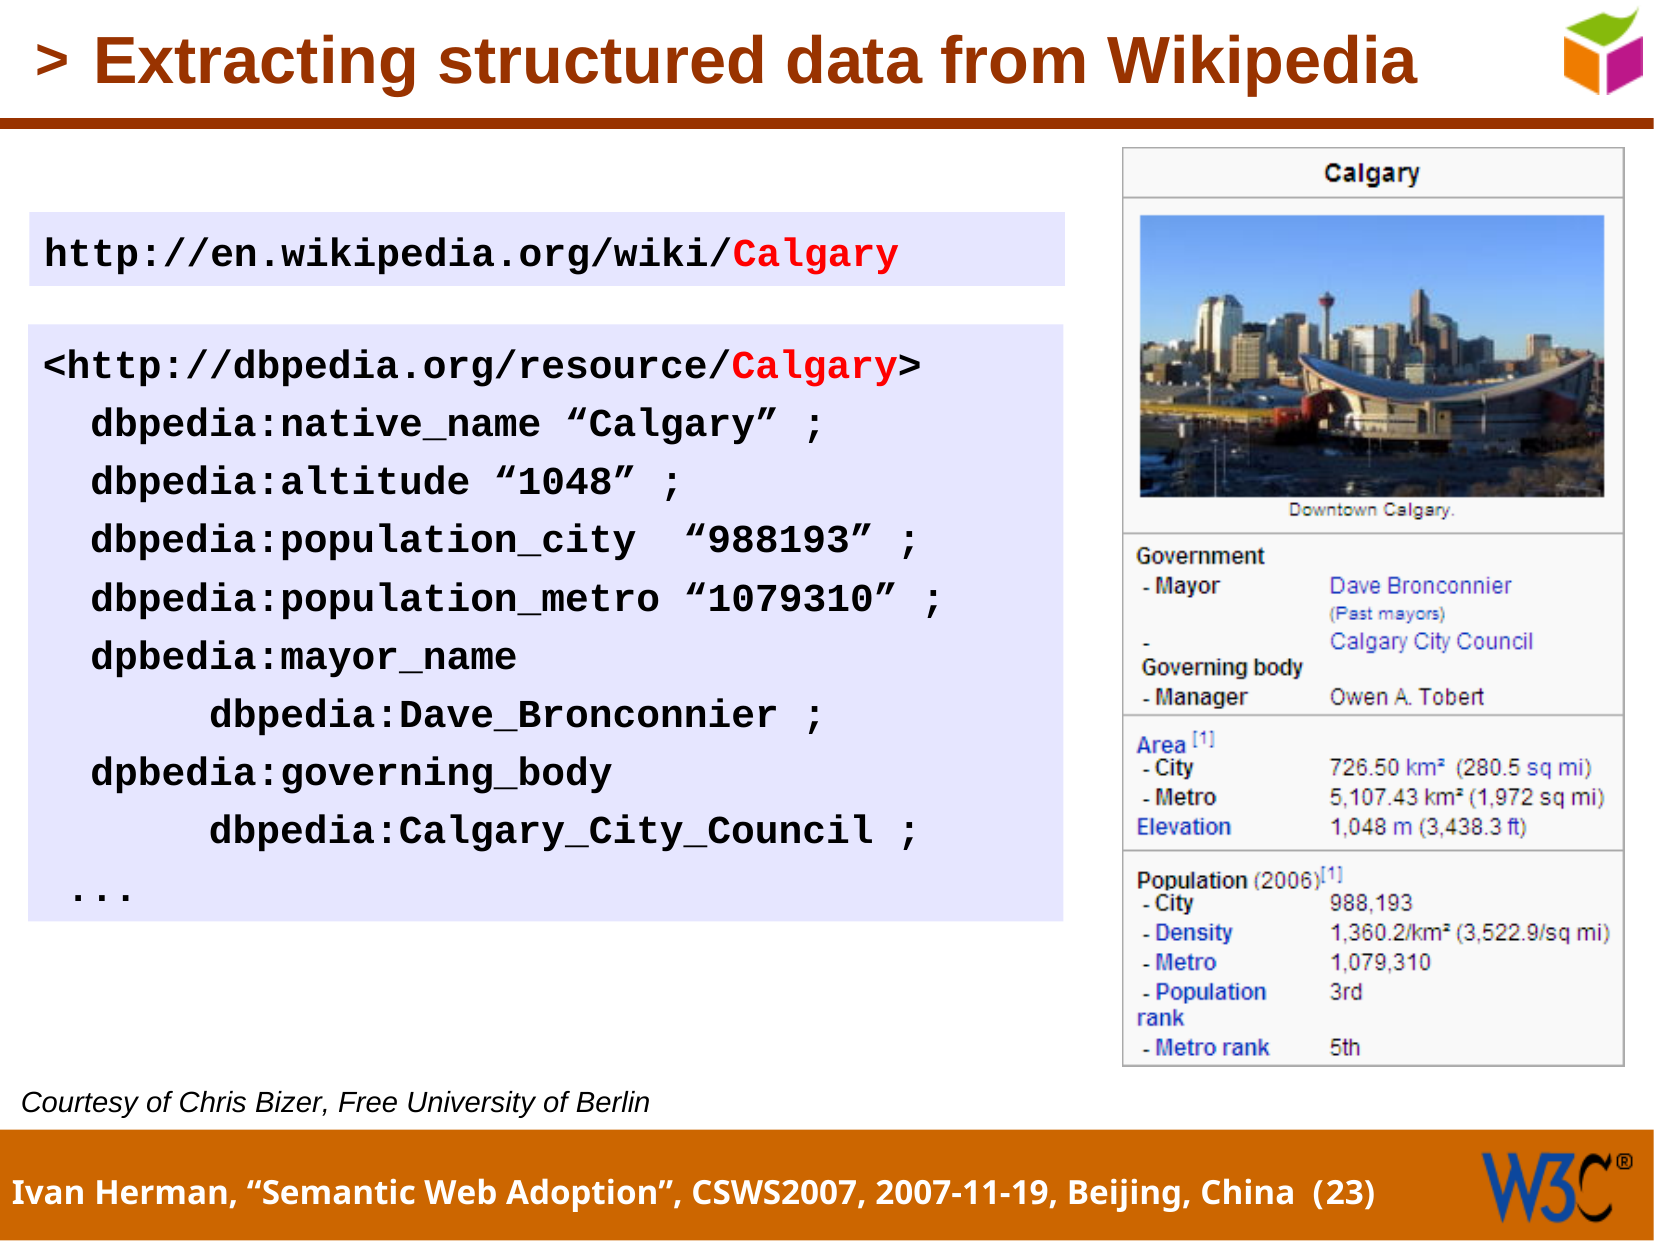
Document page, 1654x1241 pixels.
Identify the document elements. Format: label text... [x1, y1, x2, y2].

picture [1477, 1149, 1639, 1228]
picture [1122, 147, 1625, 1067]
picture [1564, 5, 1643, 95]
title Extracting structured data from Wikipedia [93, 0, 1493, 119]
text_box http://en.wikipedia.org/wiki/Calgary [29, 212, 1065, 286]
text_box <http://dbpedia.org/resource/Calgary> dbpedia:native_name “Calgary” ; dbpedia:altitude “1048” ; dbpedia:population_city “988193” ; dbpedia:population_metro “1079310” ; dpbedia:mayor_name dbpedia:Dave_Bronconnier ; dpbedia:governing_body dbpedia:Calgary_City_Council ; ... [28, 324, 1064, 922]
text_box Courtesy of Chris Bizer, Free University of Berlin [6, 1080, 666, 1129]
